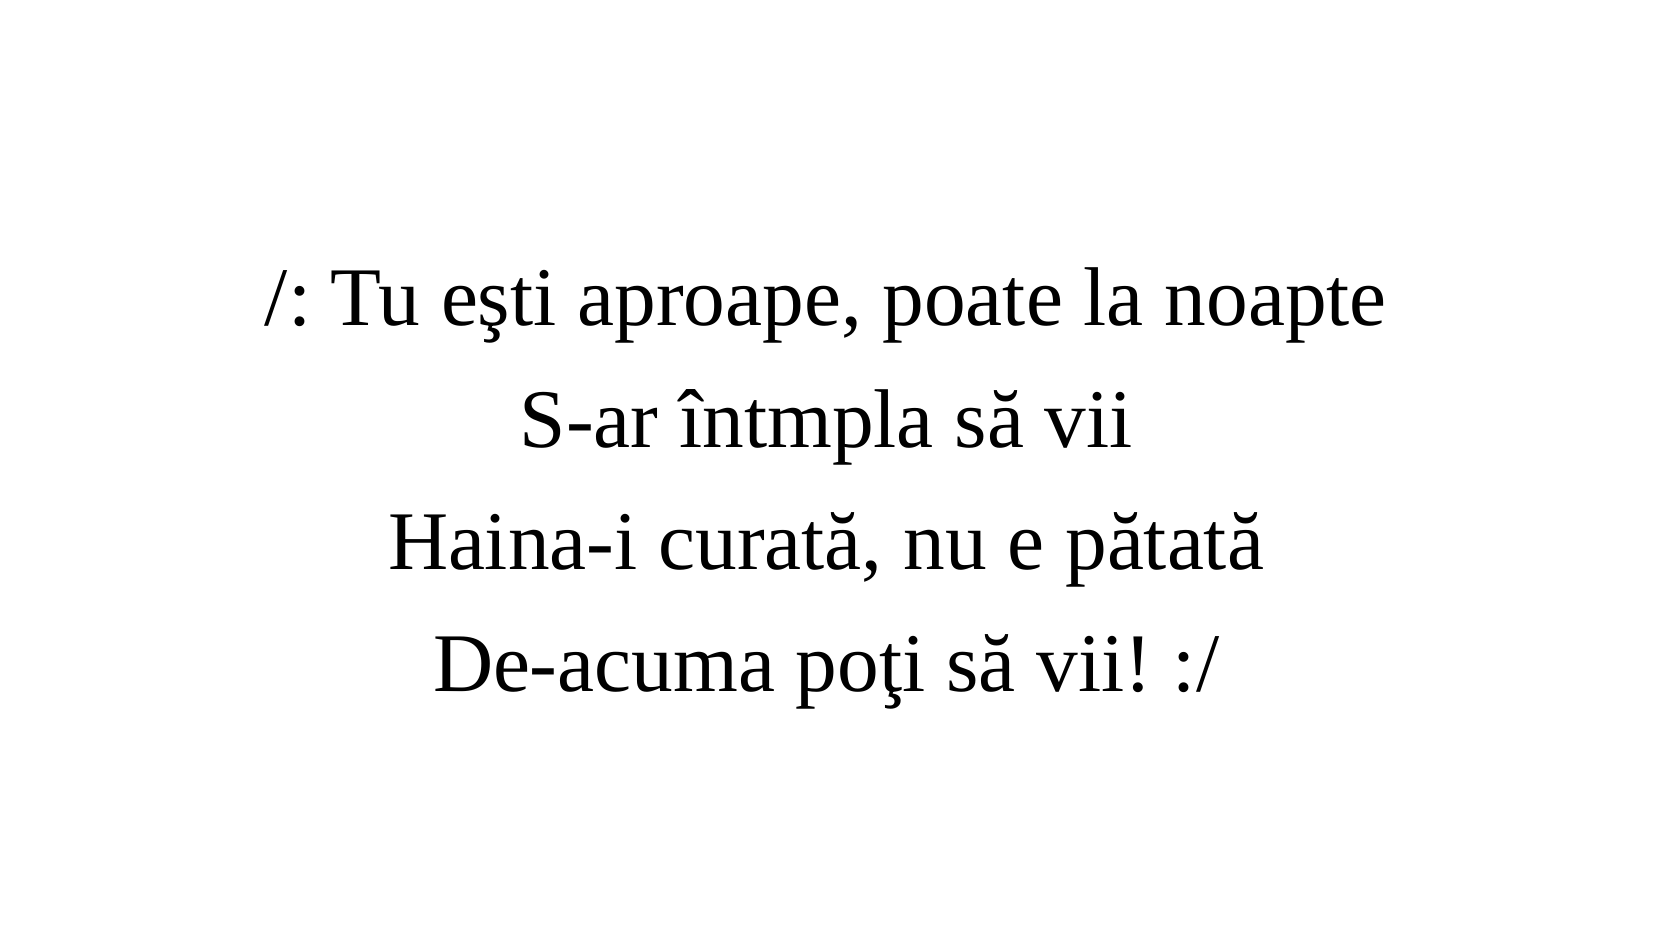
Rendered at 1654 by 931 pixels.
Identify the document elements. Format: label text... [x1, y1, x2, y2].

subtitle /: Tu eşti aproape, poate la noapte S-ar întmpla să vii Haina-i curată, nu e pătată De-acuma poţi să vii! :/ [118, 238, 1536, 712]
